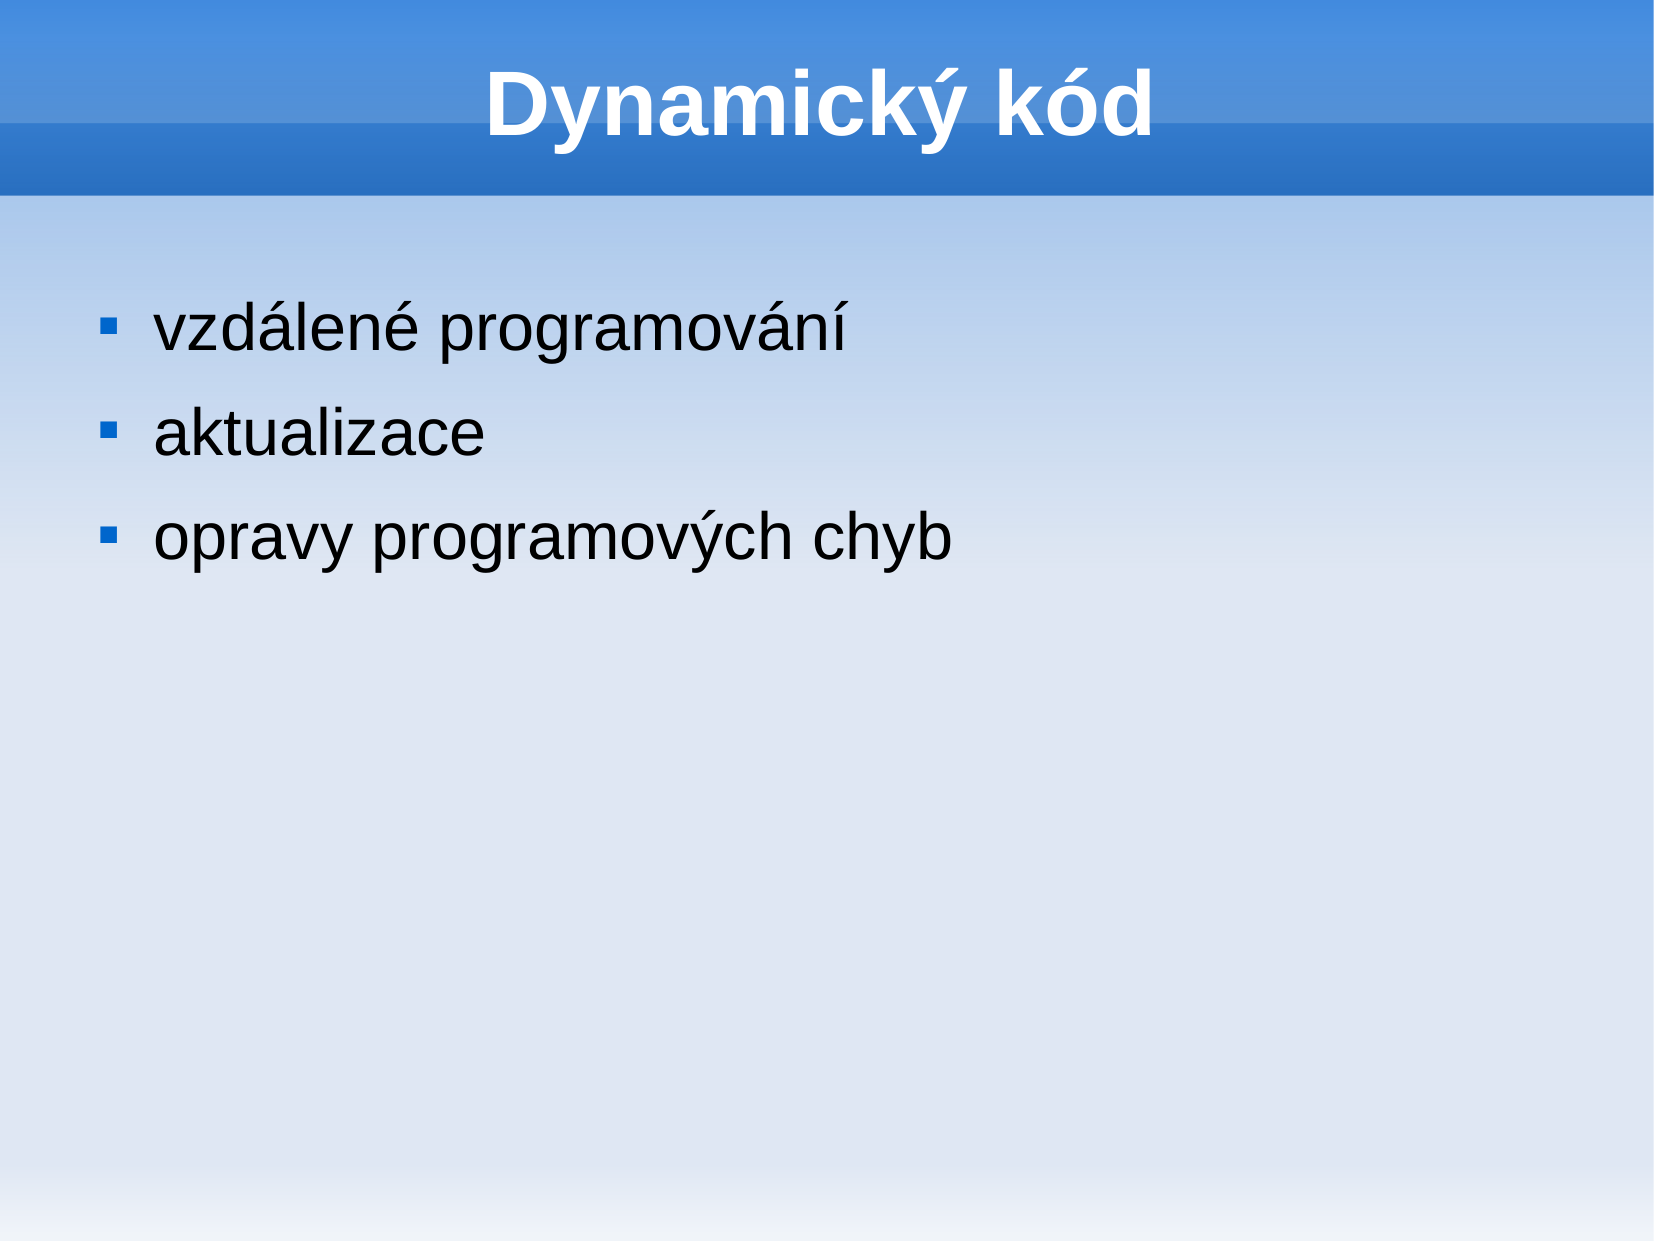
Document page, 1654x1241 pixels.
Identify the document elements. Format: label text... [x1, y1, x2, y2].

list vzdálené programování aktualizace opravy programových chyb [82, 290, 1571, 1109]
title Dynamický kód [76, 0, 1565, 208]
picture [0, 0, 1654, 1241]
